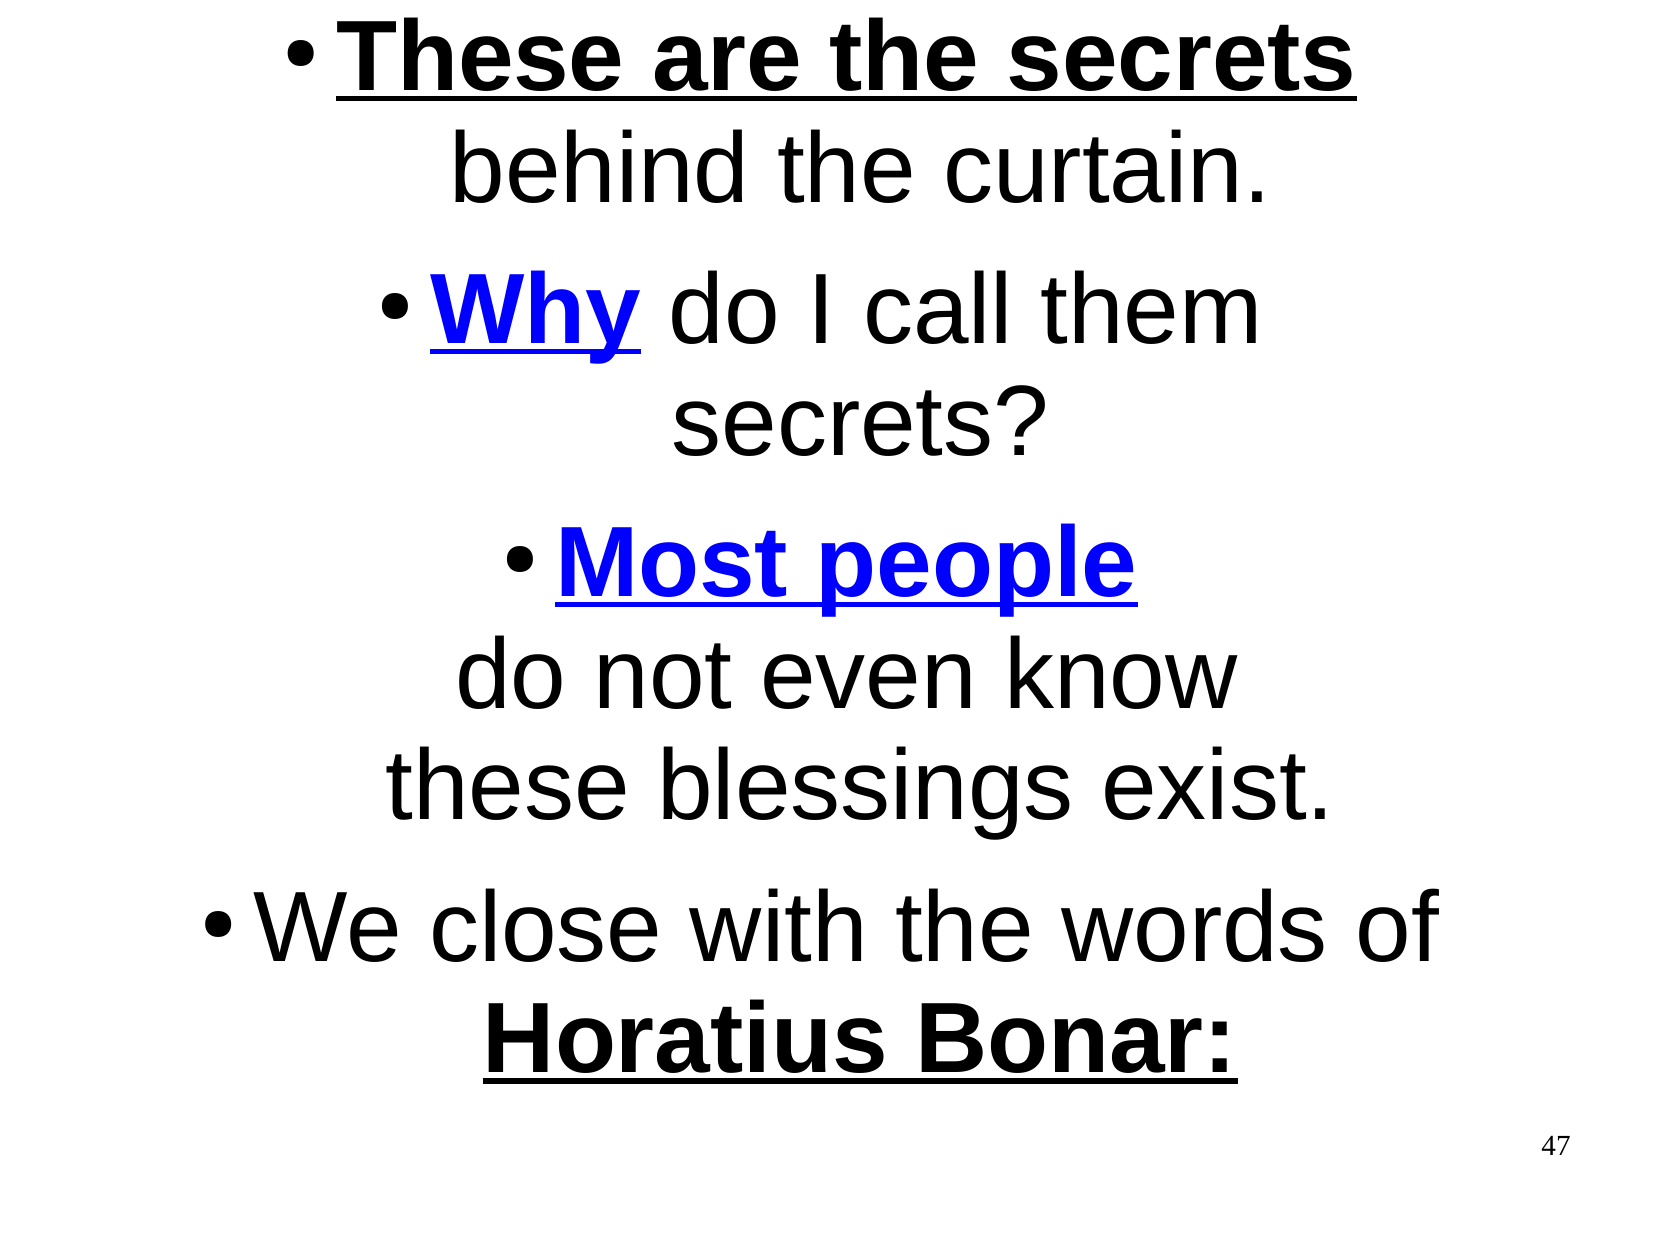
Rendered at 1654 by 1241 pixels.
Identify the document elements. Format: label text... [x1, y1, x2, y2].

list These are the secrets behind the curtain. Why do I call them secrets? Most people do not even know these blessings exist. We close with the words of Horatius Bonar: [0, 0, 1651, 1238]
